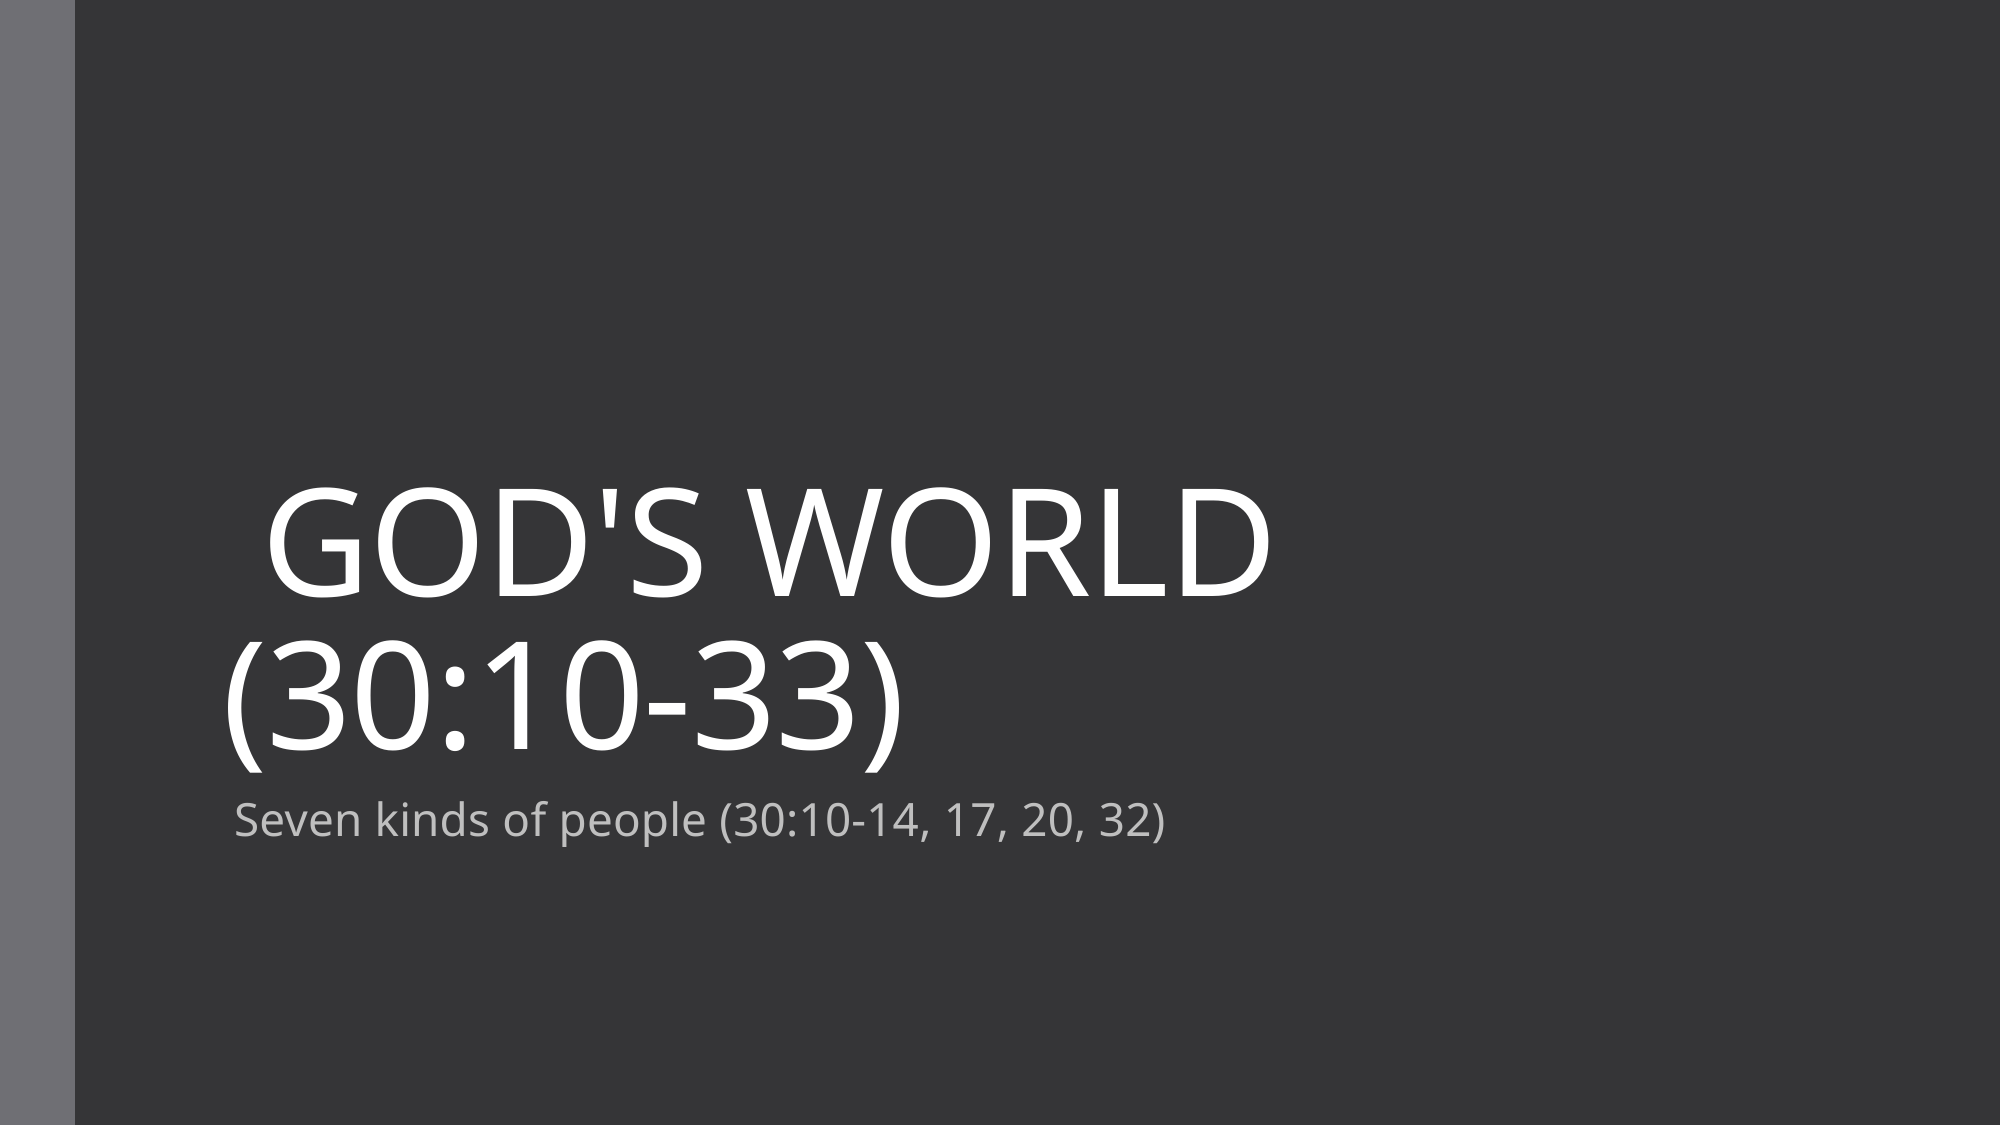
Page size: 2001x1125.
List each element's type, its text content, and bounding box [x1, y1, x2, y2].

title GOD'S WORLD (30:10-33) [206, 124, 1752, 787]
subtitle Seven kinds of people (30:10-14, 17, 20, 32) [206, 787, 1752, 1066]
